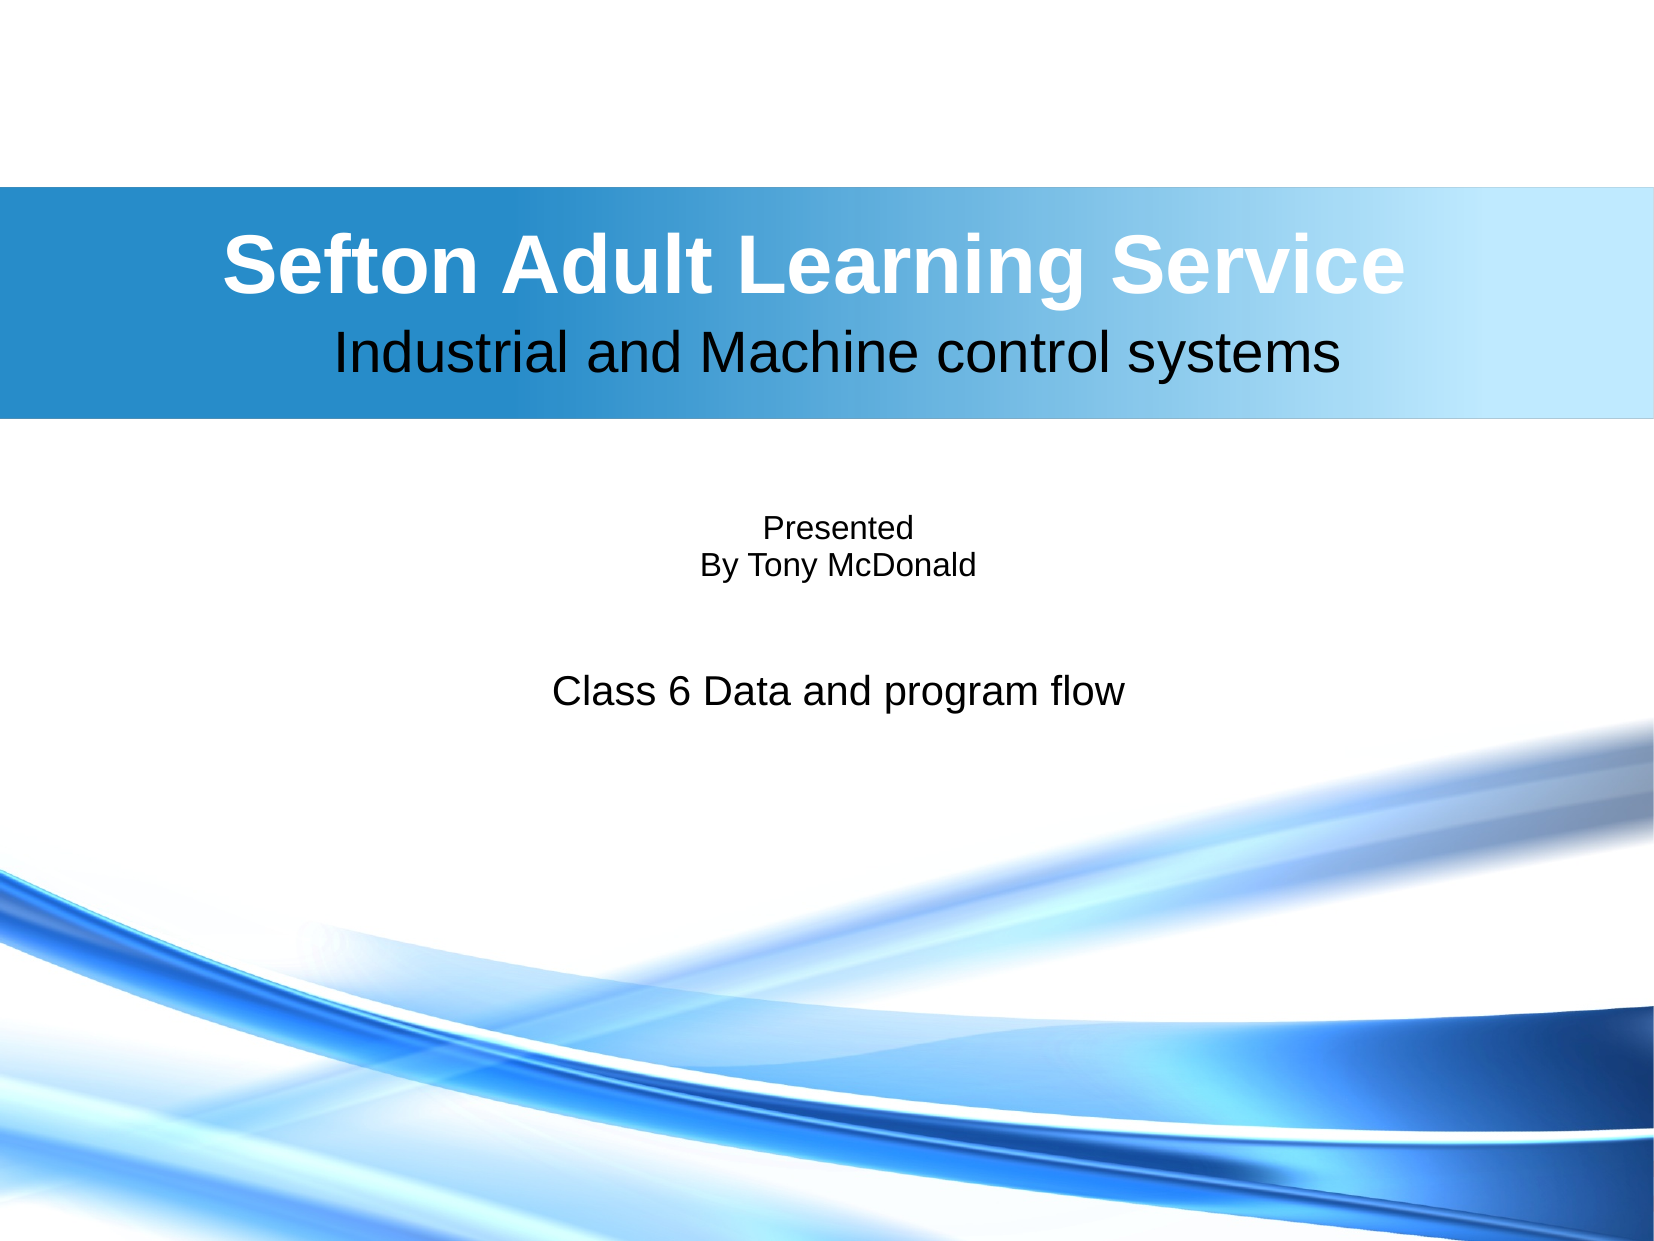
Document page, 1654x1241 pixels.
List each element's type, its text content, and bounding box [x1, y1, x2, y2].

text_box Sefton Adult Learning Service [93, 187, 1536, 343]
text_box Industrial and Machine control systems [93, 313, 1583, 390]
text_box Presented By Tony McDonald Class 6 Data and program flow [248, 502, 1430, 910]
picture [0, 0, 1654, 1241]
